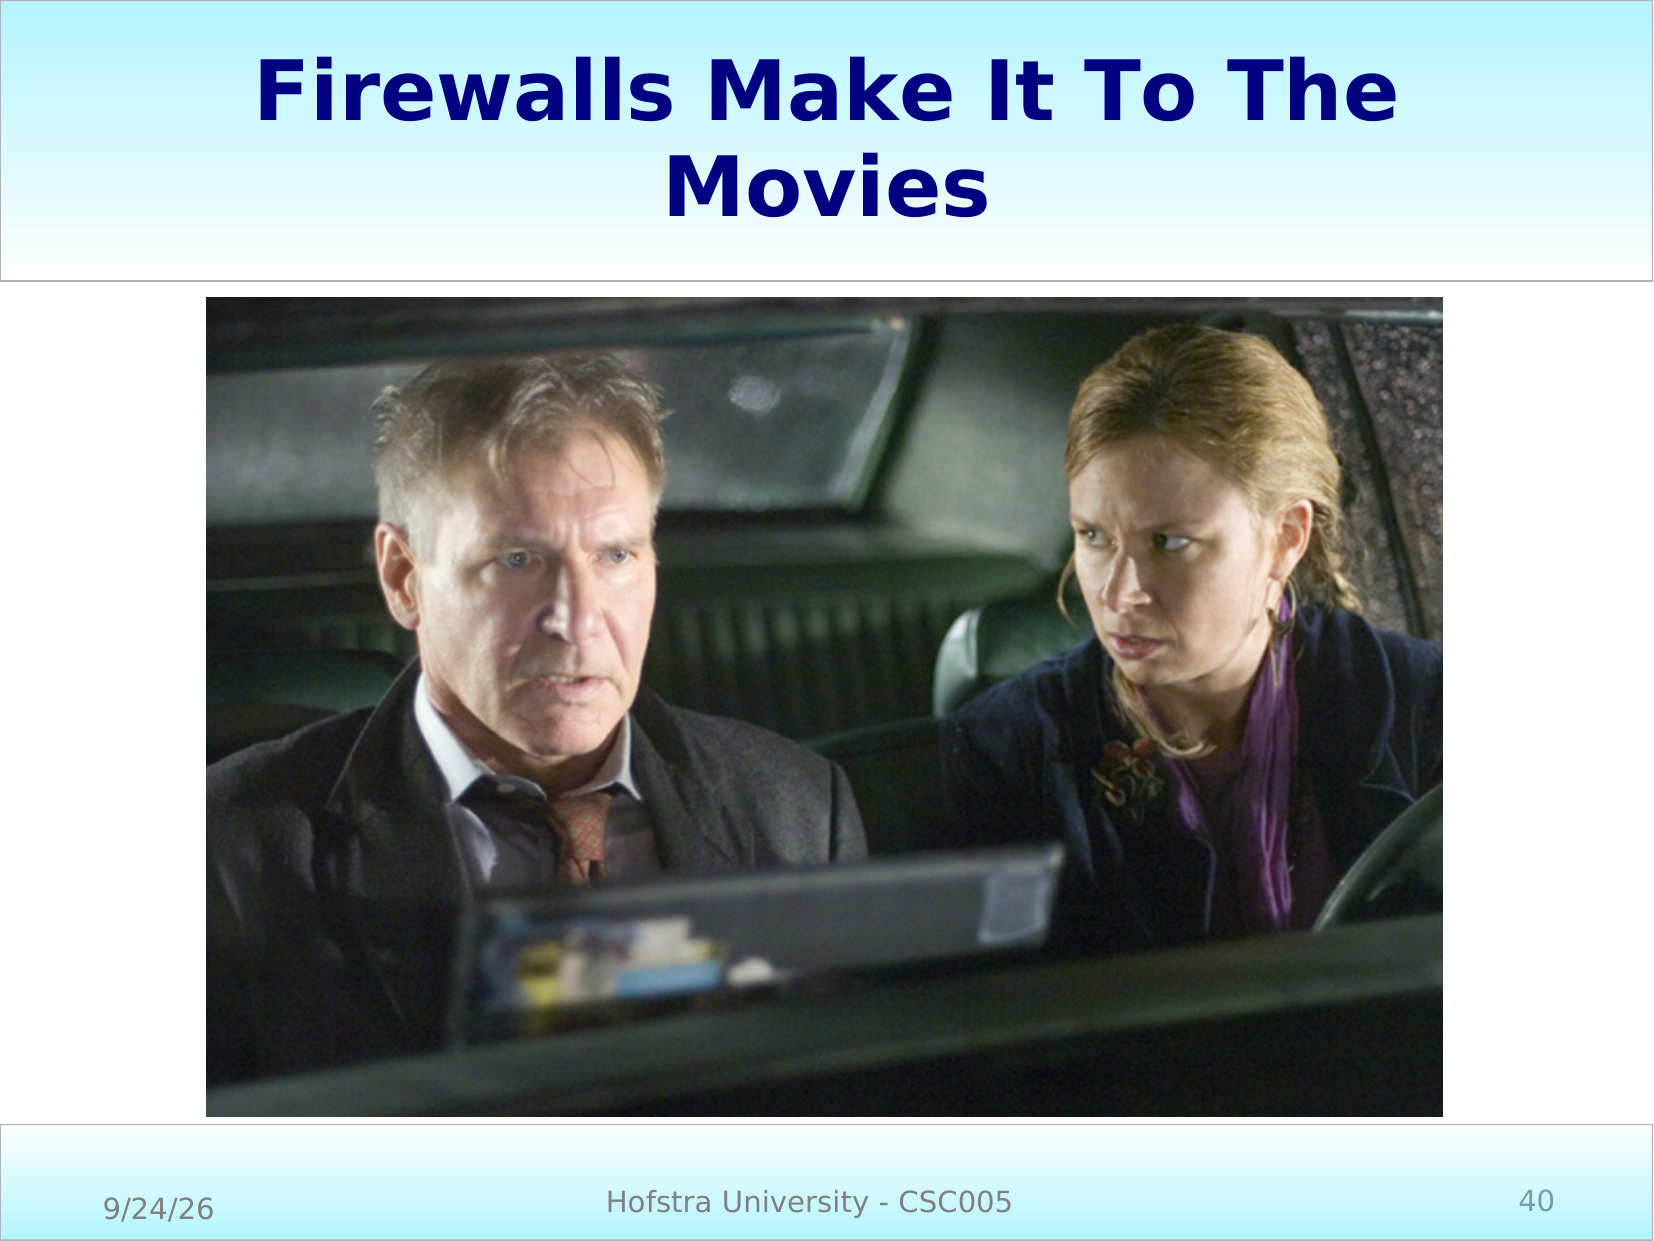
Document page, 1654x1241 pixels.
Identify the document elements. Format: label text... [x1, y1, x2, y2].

picture [206, 297, 1443, 1117]
title Firewalls Make It To The Movies [78, 32, 1576, 247]
